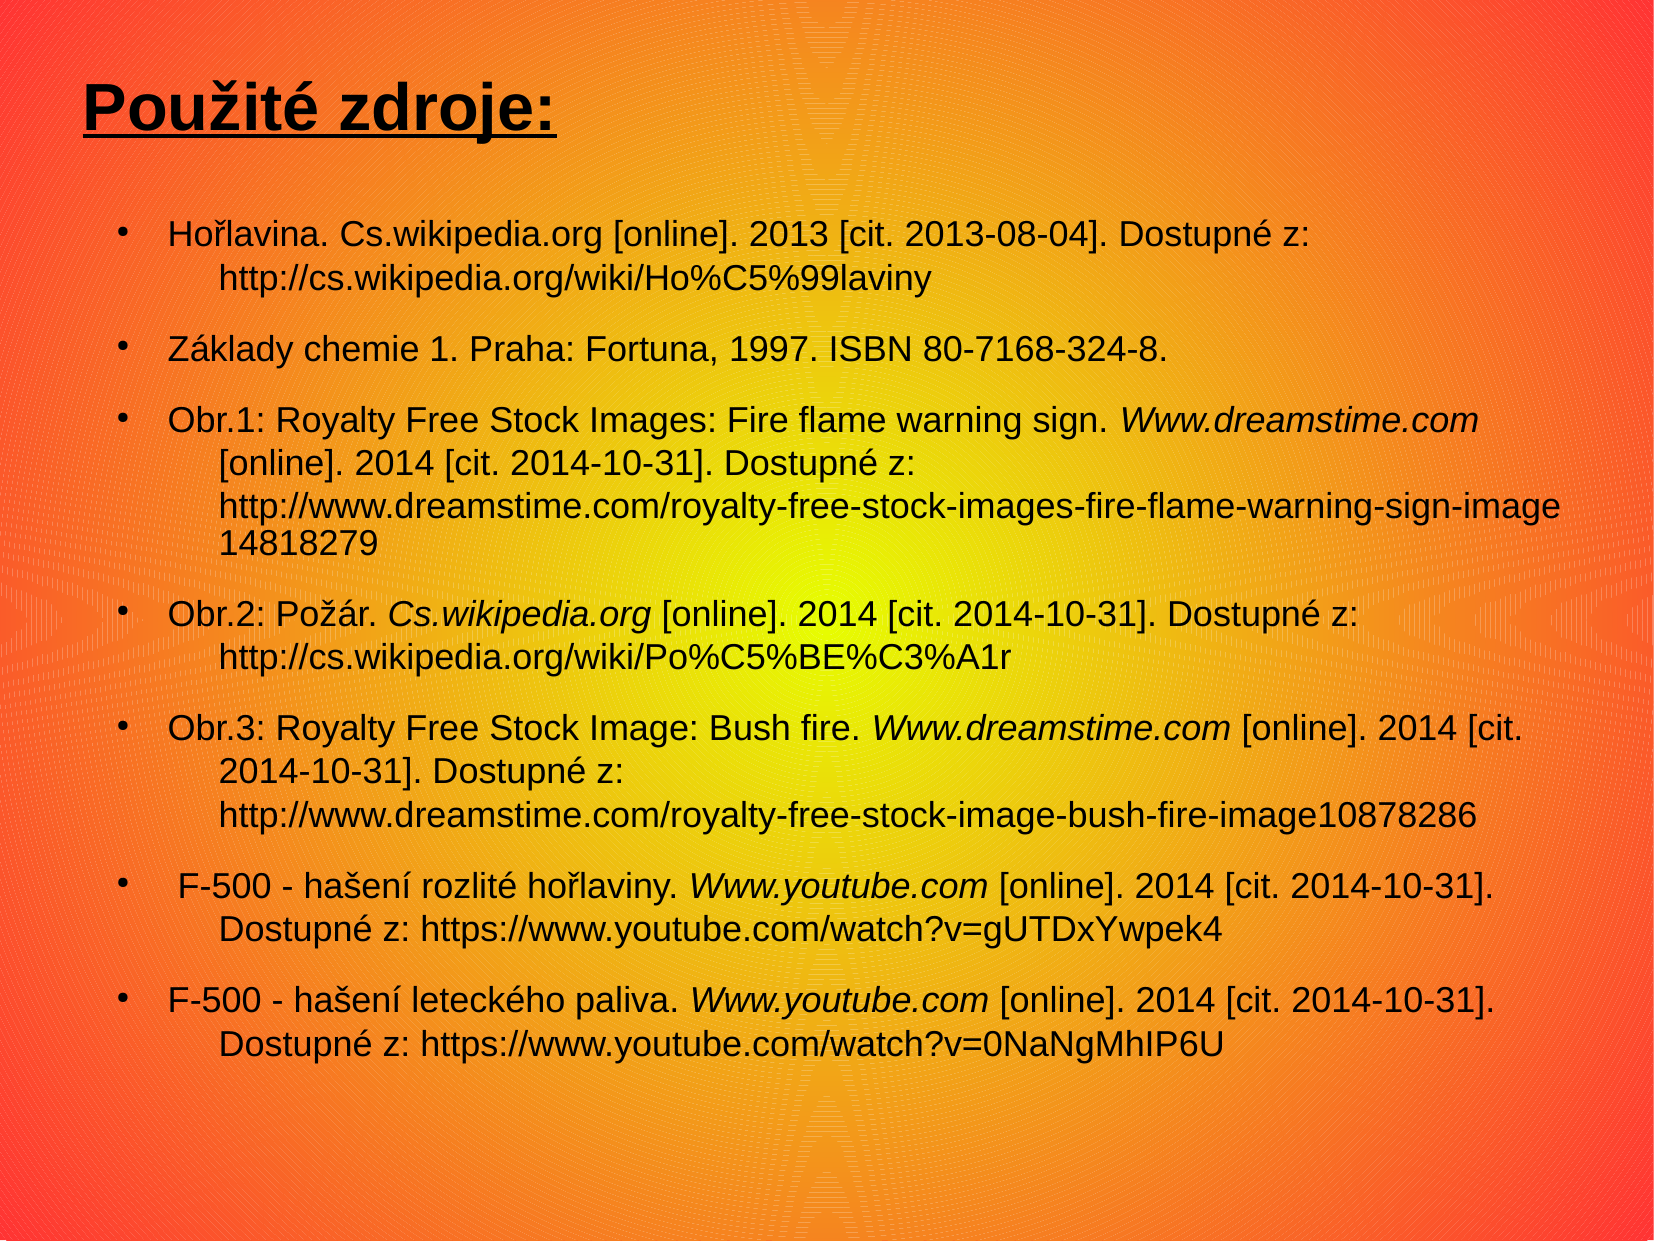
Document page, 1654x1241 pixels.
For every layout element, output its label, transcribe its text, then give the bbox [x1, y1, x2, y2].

list Hořlavina. Cs.wikipedia.org [online]. 2013 [cit. 2013-08-04]. Dostupné z: http://cs.wikipedia.org/wiki/Ho%C5%99laviny Základy chemie 1. Praha: Fortuna, 1997. ISBN 80-7168-324-8. Obr.1: Royalty Free Stock Images: Fire flame warning sign. Www.dreamstime.com [online]. 2014 [cit. 2014-10-31]. Dostupné z: http://www.dreamstime.com/royalty-free-stock-images-fire-flame-warning-sign-image14818279 Obr.2: Požár. Cs.wikipedia.org [online]. 2014 [cit. 2014-10-31]. Dostupné z: http://cs.wikipedia.org/wiki/Po%C5%BE%C3%A1r Obr.3: Royalty Free Stock Image: Bush fire. Www.dreamstime.com [online]. 2014 [cit. 2014-10-31]. Dostupné z: http://www.dreamstime.com/royalty-free-stock-image-bush-fire-image10878286 F-500 - hašení rozlité hořlaviny. Www.youtube.com [online]. 2014 [cit. 2014-10-31]. Dostupné z: https://www.youtube.com/watch?v=gUTDxYwpek4 F-500 - hašení leteckého paliva. Www.youtube.com [online]. 2014 [cit. 2014-10-31]. Dostupné z: https://www.youtube.com/watch?v=0NaNgMhIP6U [82, 210, 1571, 1030]
title Použité zdroje: [82, 0, 1571, 208]
